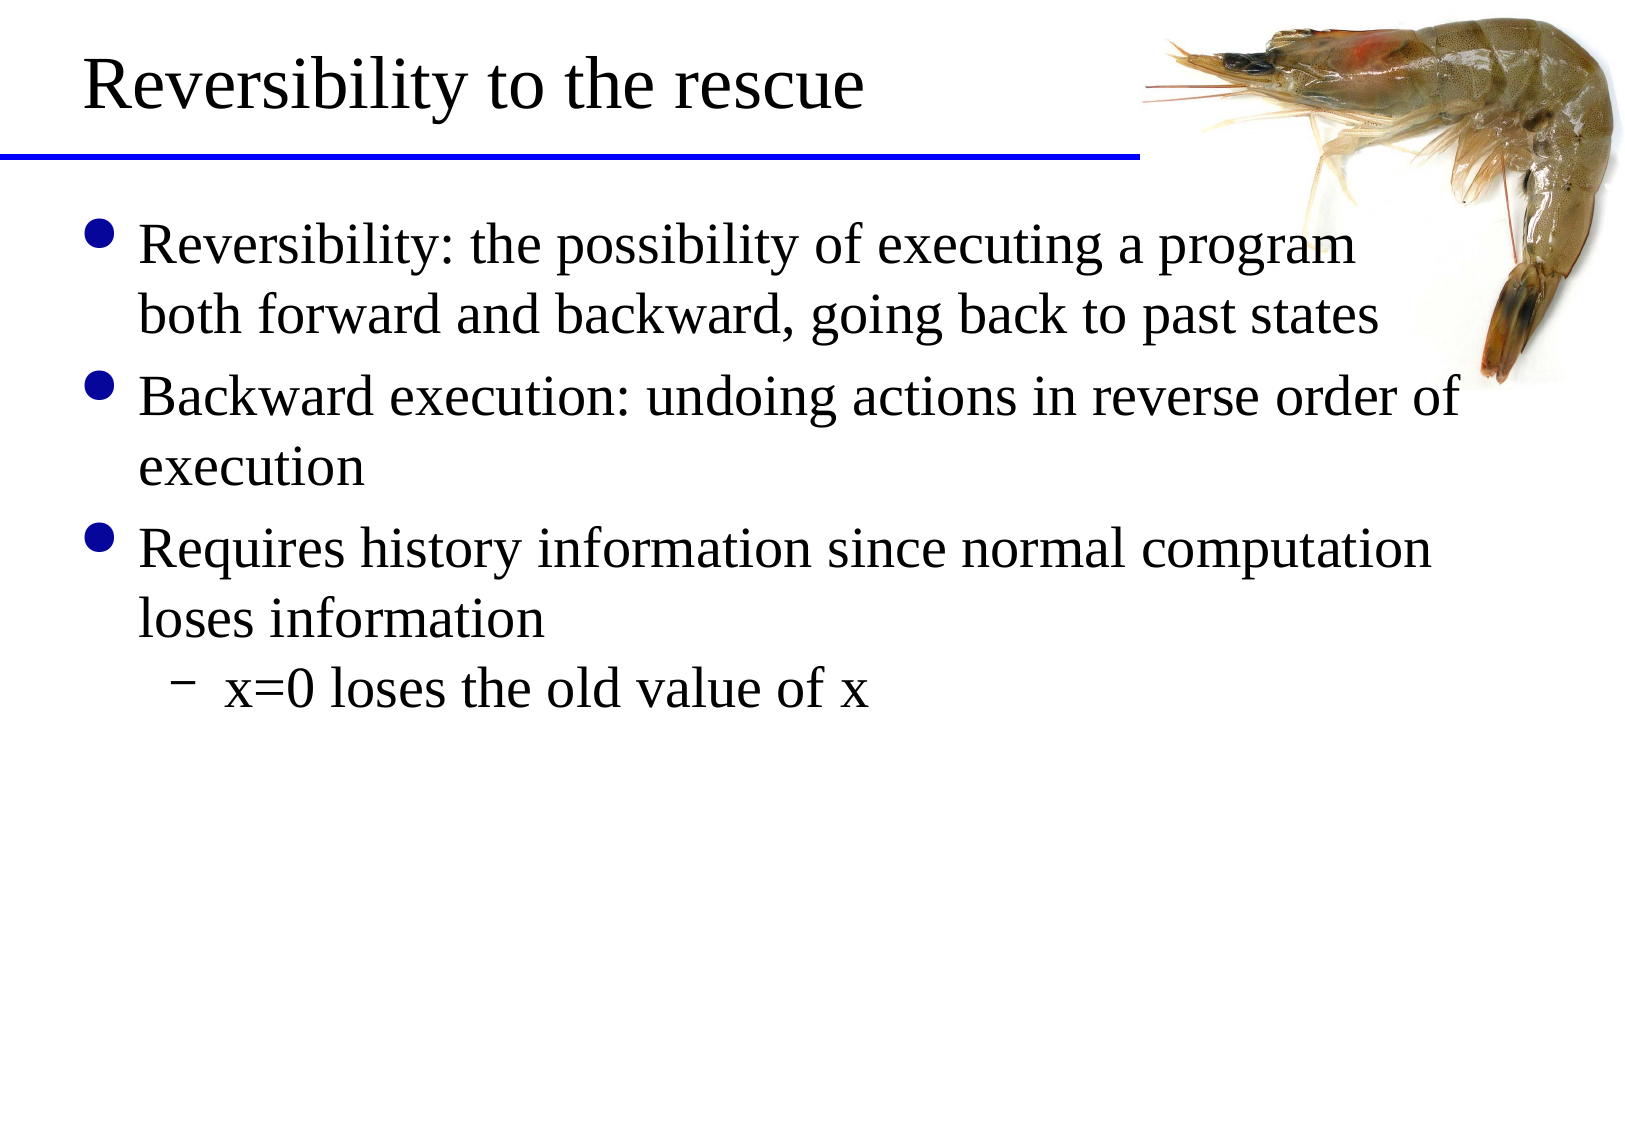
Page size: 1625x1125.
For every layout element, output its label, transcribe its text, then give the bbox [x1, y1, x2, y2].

title Reversibility to the rescue [67, 27, 1544, 131]
picture [1140, 11, 1625, 390]
list Reversibility: the possibility of executing a program both forward and backward, going back to past states Backward execution: undoing actions in reverse order of execution Requires history information since normal computation loses information x=0 loses the old value of x [67, 198, 1478, 1061]
